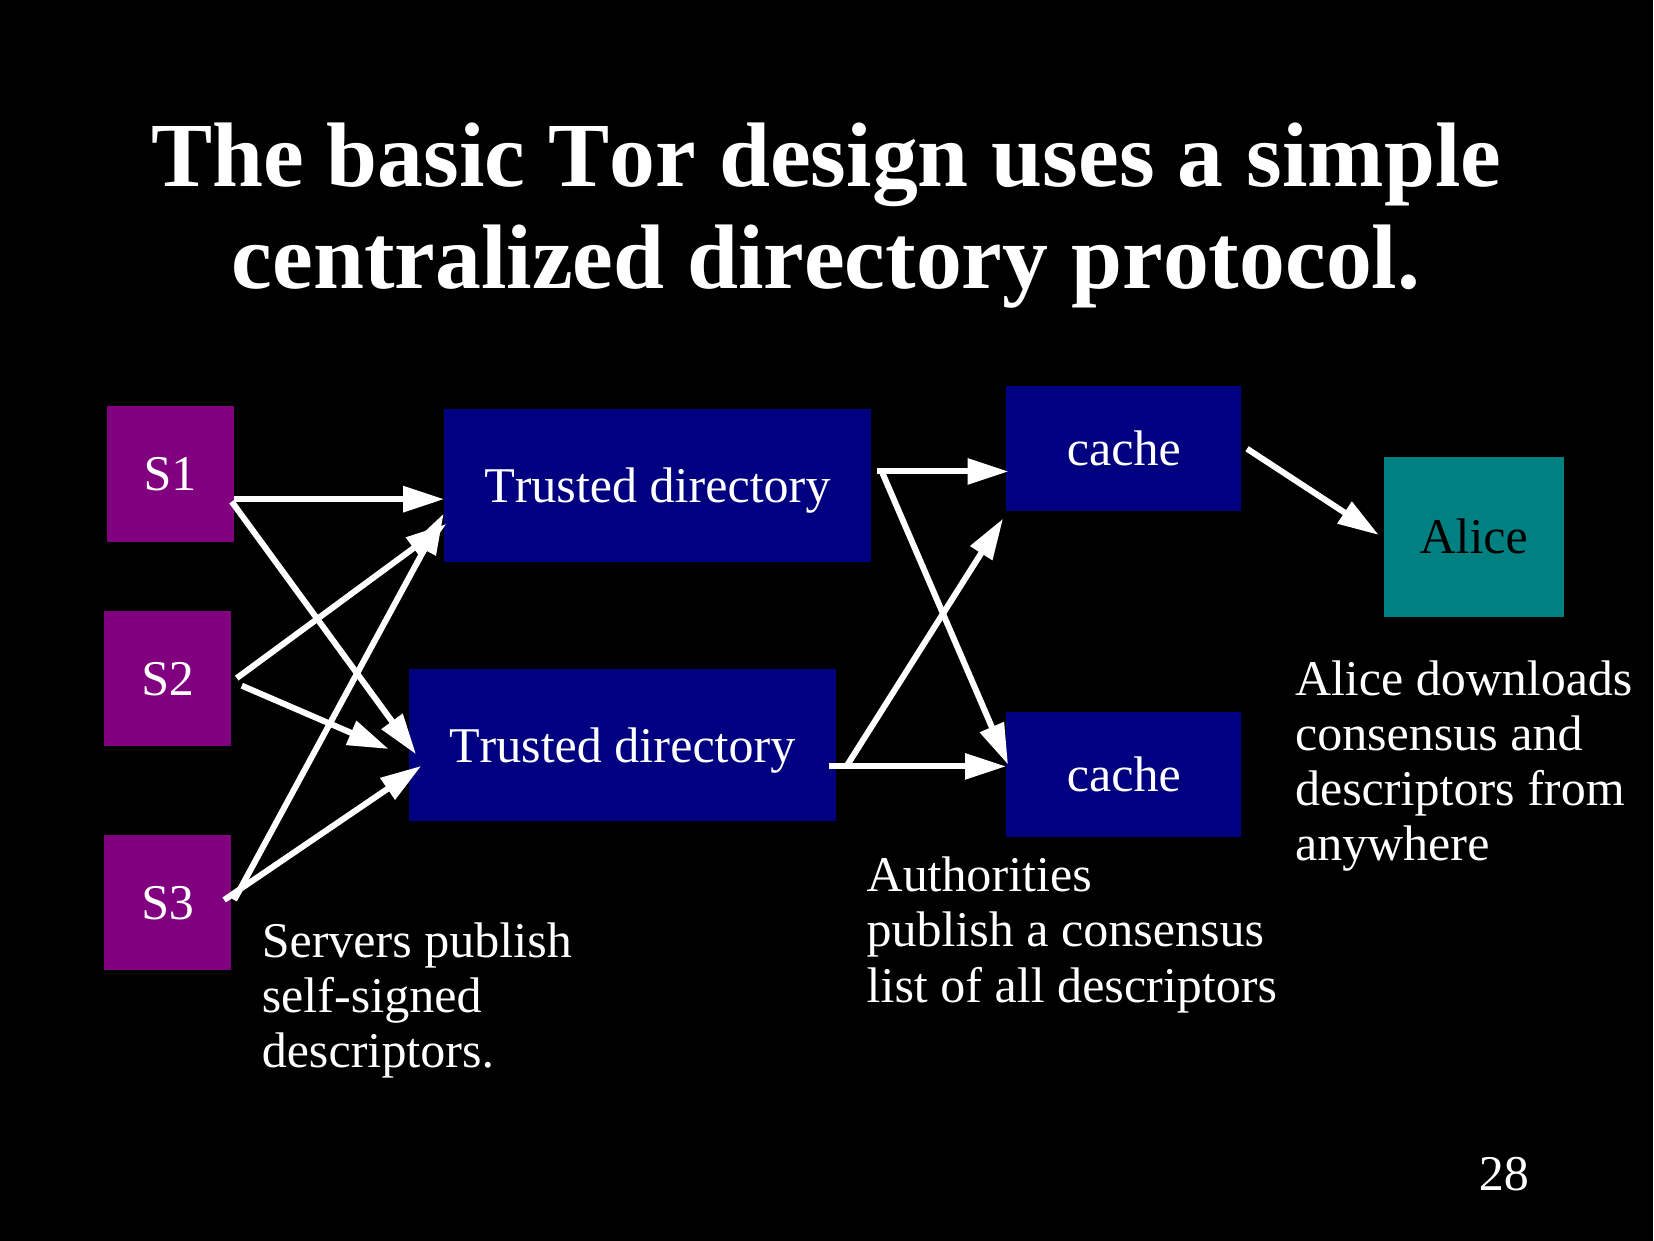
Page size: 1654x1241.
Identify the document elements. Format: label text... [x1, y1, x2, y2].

text_box Alice [1383, 456, 1565, 618]
text_box S1 [106, 405, 235, 543]
text_box Authorities publish a consensus list of all descriptors [866, 847, 1298, 1029]
text_box Servers publish self-signed descriptors. [261, 912, 573, 1095]
text_box [323, 552, 417, 666]
text_box [128, 513, 353, 890]
text_box [237, 500, 443, 613]
text_box S3 [103, 834, 232, 971]
text_box Alice downloads consensus and descriptors from anywhere [1294, 650, 1633, 872]
text_box [853, 622, 1005, 765]
text_box [32, 302, 1532, 1135]
text_box [251, 680, 408, 877]
title The basic Tor design uses a simple centralized directory protocol. [121, 95, 1534, 318]
text_box Trusted directory [408, 668, 837, 822]
text_box cache [1005, 385, 1242, 512]
text_box cache [1005, 711, 1242, 838]
text_box Trusted directory [443, 408, 872, 563]
text_box S2 [103, 610, 232, 747]
